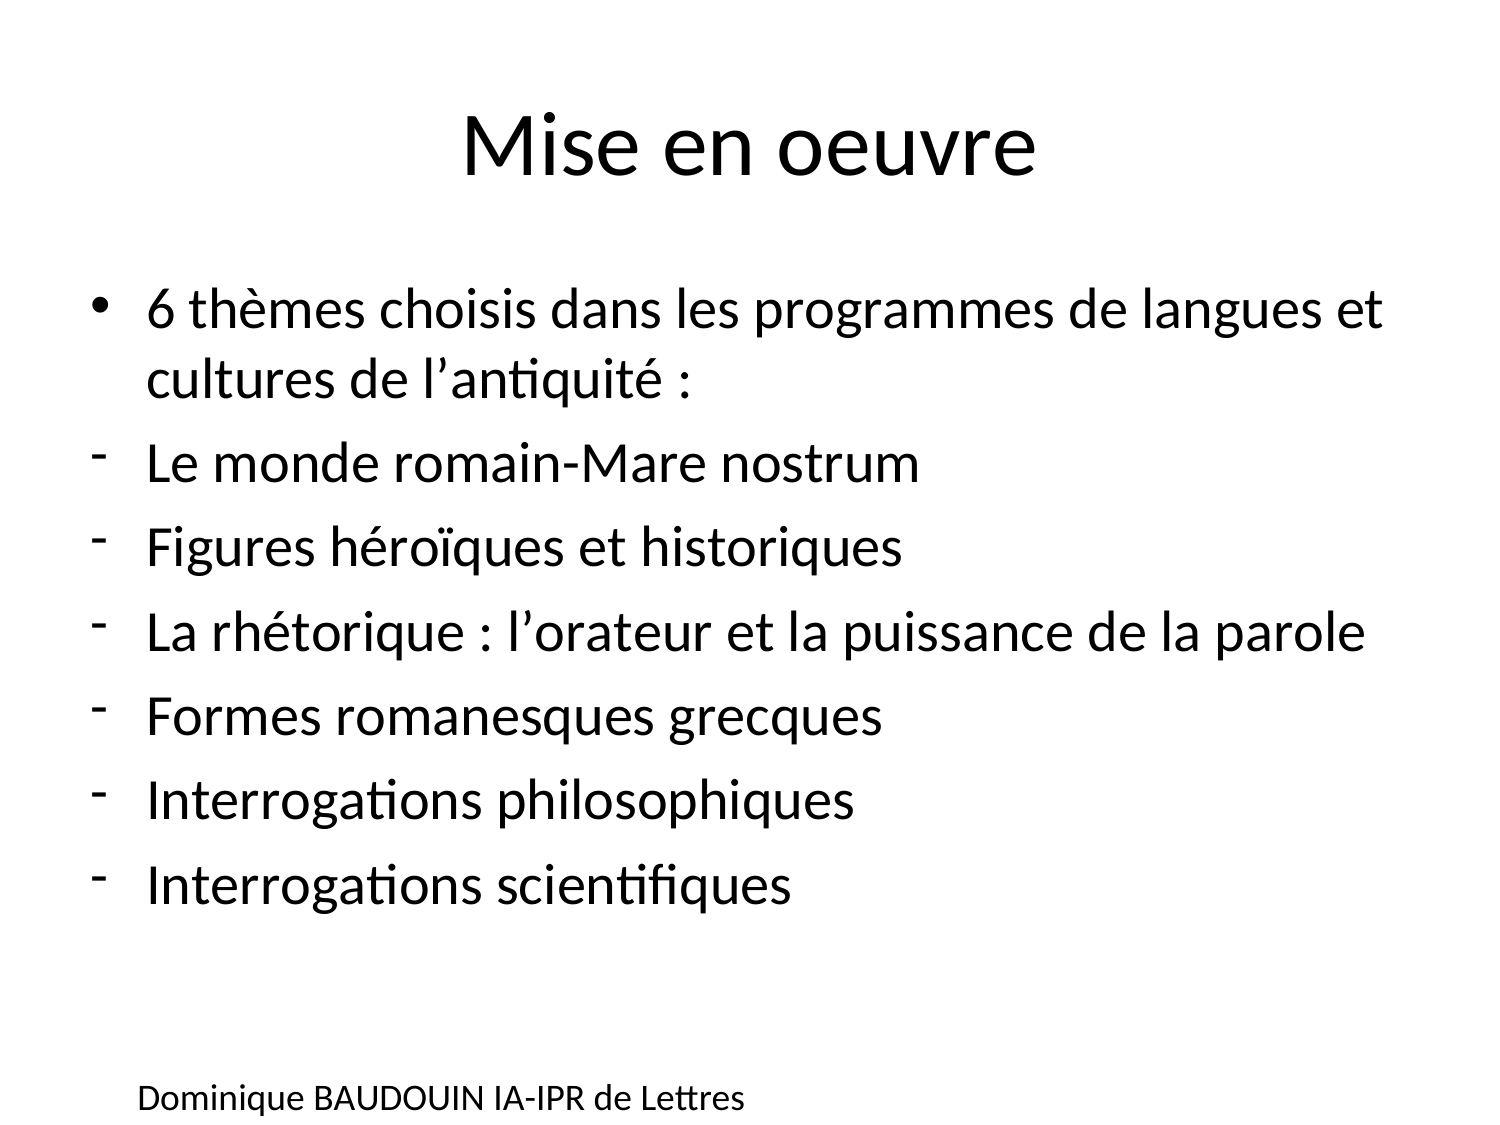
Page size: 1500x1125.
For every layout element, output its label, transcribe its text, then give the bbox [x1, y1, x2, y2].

list 6 thèmes choisis dans les programmes de langues et cultures de l’antiquité : Le monde romain-Mare nostrum Figures héroïques et historiques La rhétorique : l’orateur et la puissance de la parole Formes romanesques grecques Interrogations philosophiques Interrogations scientifiques [75, 262, 1426, 1005]
title Mise en oeuvre [75, 45, 1426, 233]
text_box Dominique BAUDOUIN IA-IPR de Lettres [122, 1065, 761, 1125]
